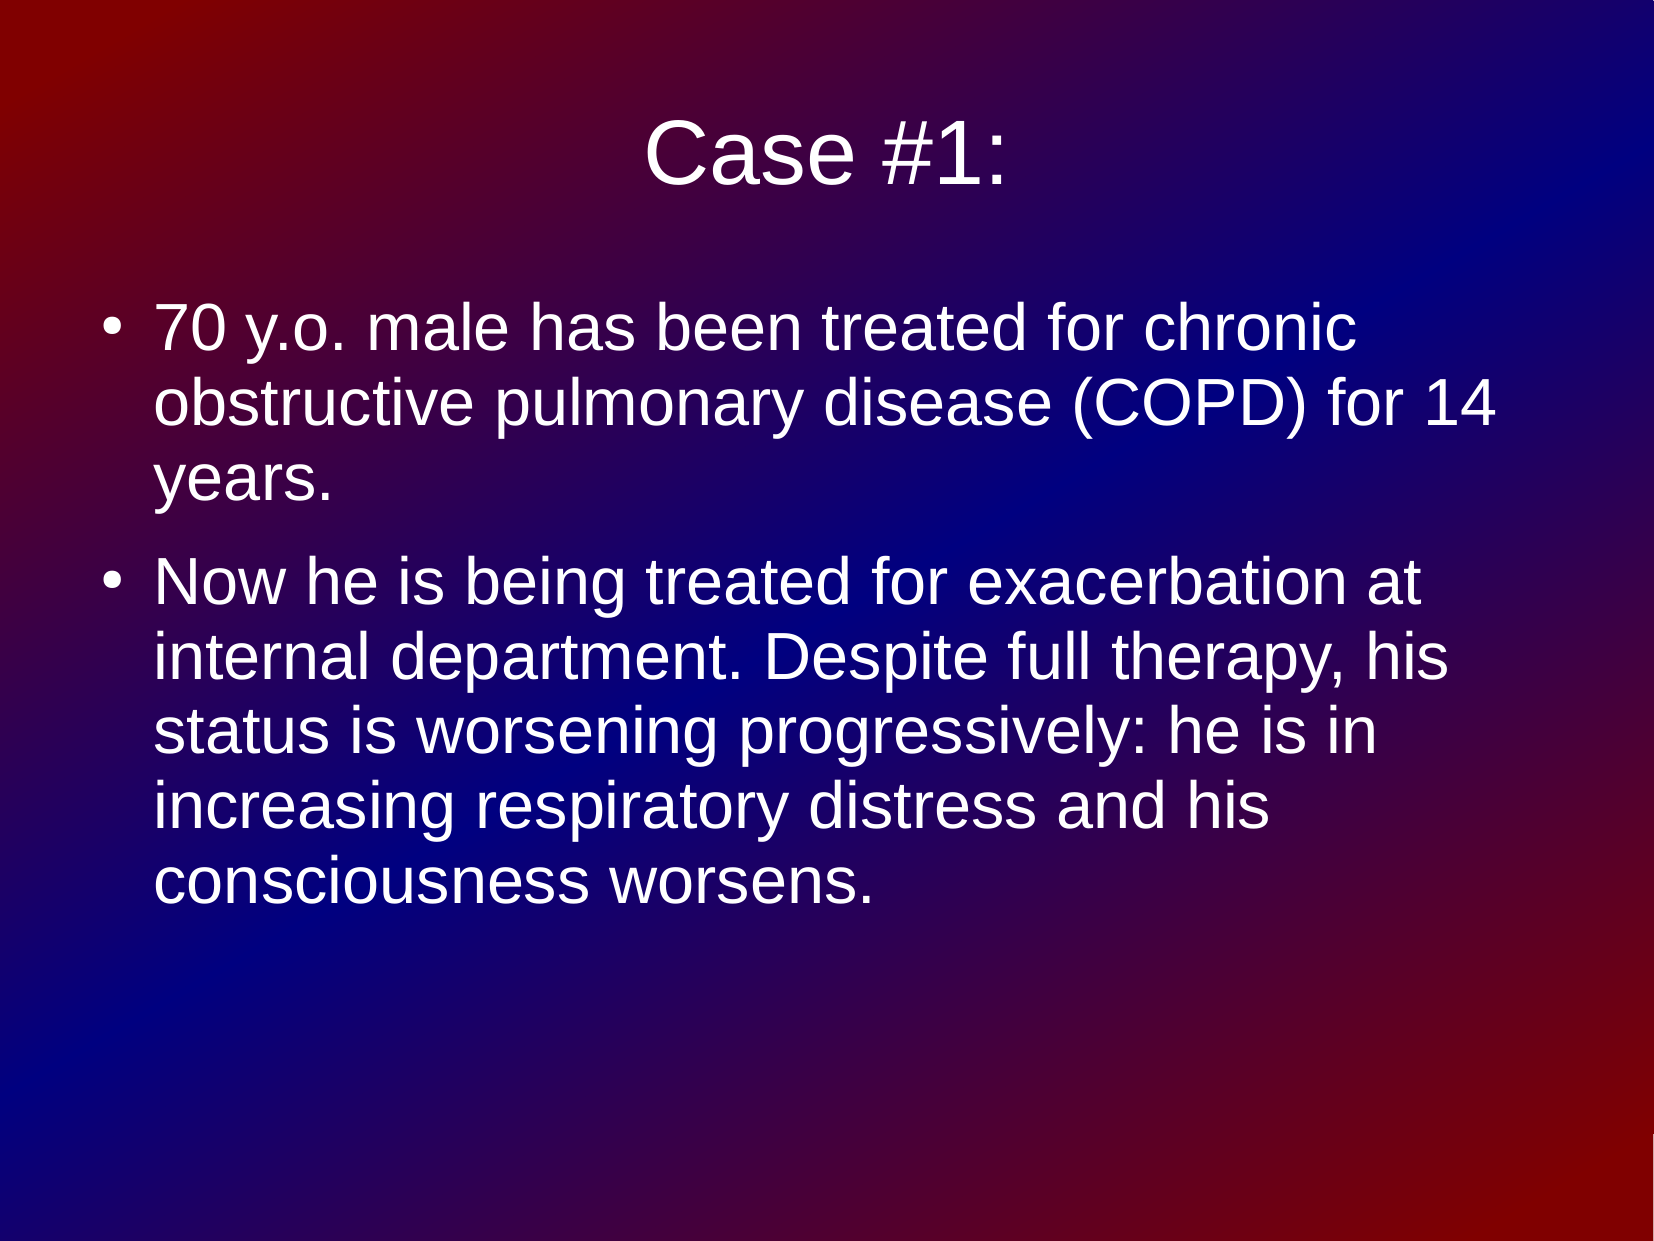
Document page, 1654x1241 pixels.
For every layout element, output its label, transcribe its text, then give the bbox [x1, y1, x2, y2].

title Case #1: [82, 56, 1571, 250]
list 70 y.o. male has been treated for chronic obstructive pulmonary disease (COPD) for 14 years. Now he is being treated for exacerbation at internal department. Despite full therapy, his status is worsening progressively: he is in increasing respiratory distress and his consciousness worsens. [82, 290, 1571, 1094]
